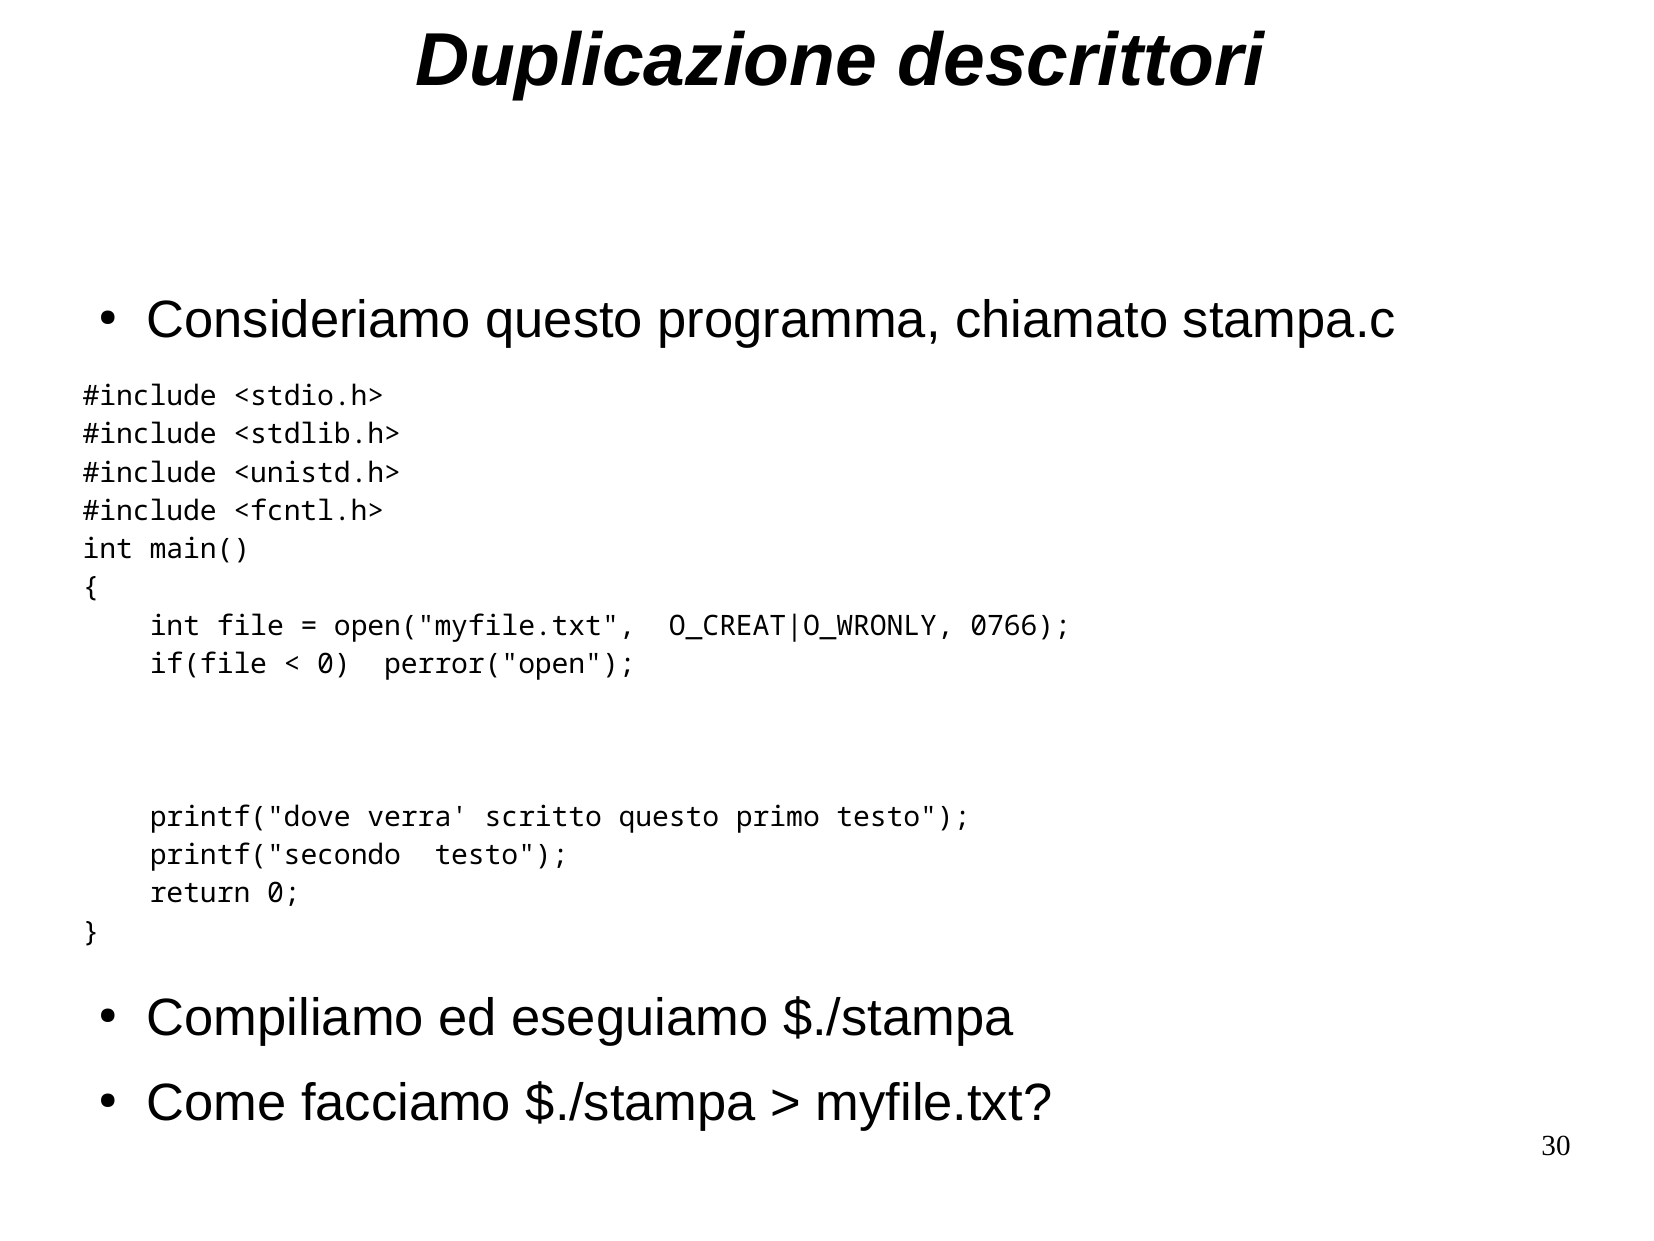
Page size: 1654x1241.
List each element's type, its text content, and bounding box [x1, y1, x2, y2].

list Consideriamo questo programma, chiamato stampa.c #include <stdio.h> #include <stdlib.h> #include <unistd.h> #include <fcntl.h> int main() { int file = open("myfile.txt", O_CREAT|O_WRONLY, 0766); if(file < 0) perror("open"); printf("dove verra' scritto questo primo testo"); printf("secondo testo"); return 0; } Compiliamo ed eseguiamo $./stampa Come facciamo $./stampa > myfile.txt ? [82, 290, 1538, 1141]
title Duplicazione descrittori [82, 3, 1571, 210]
